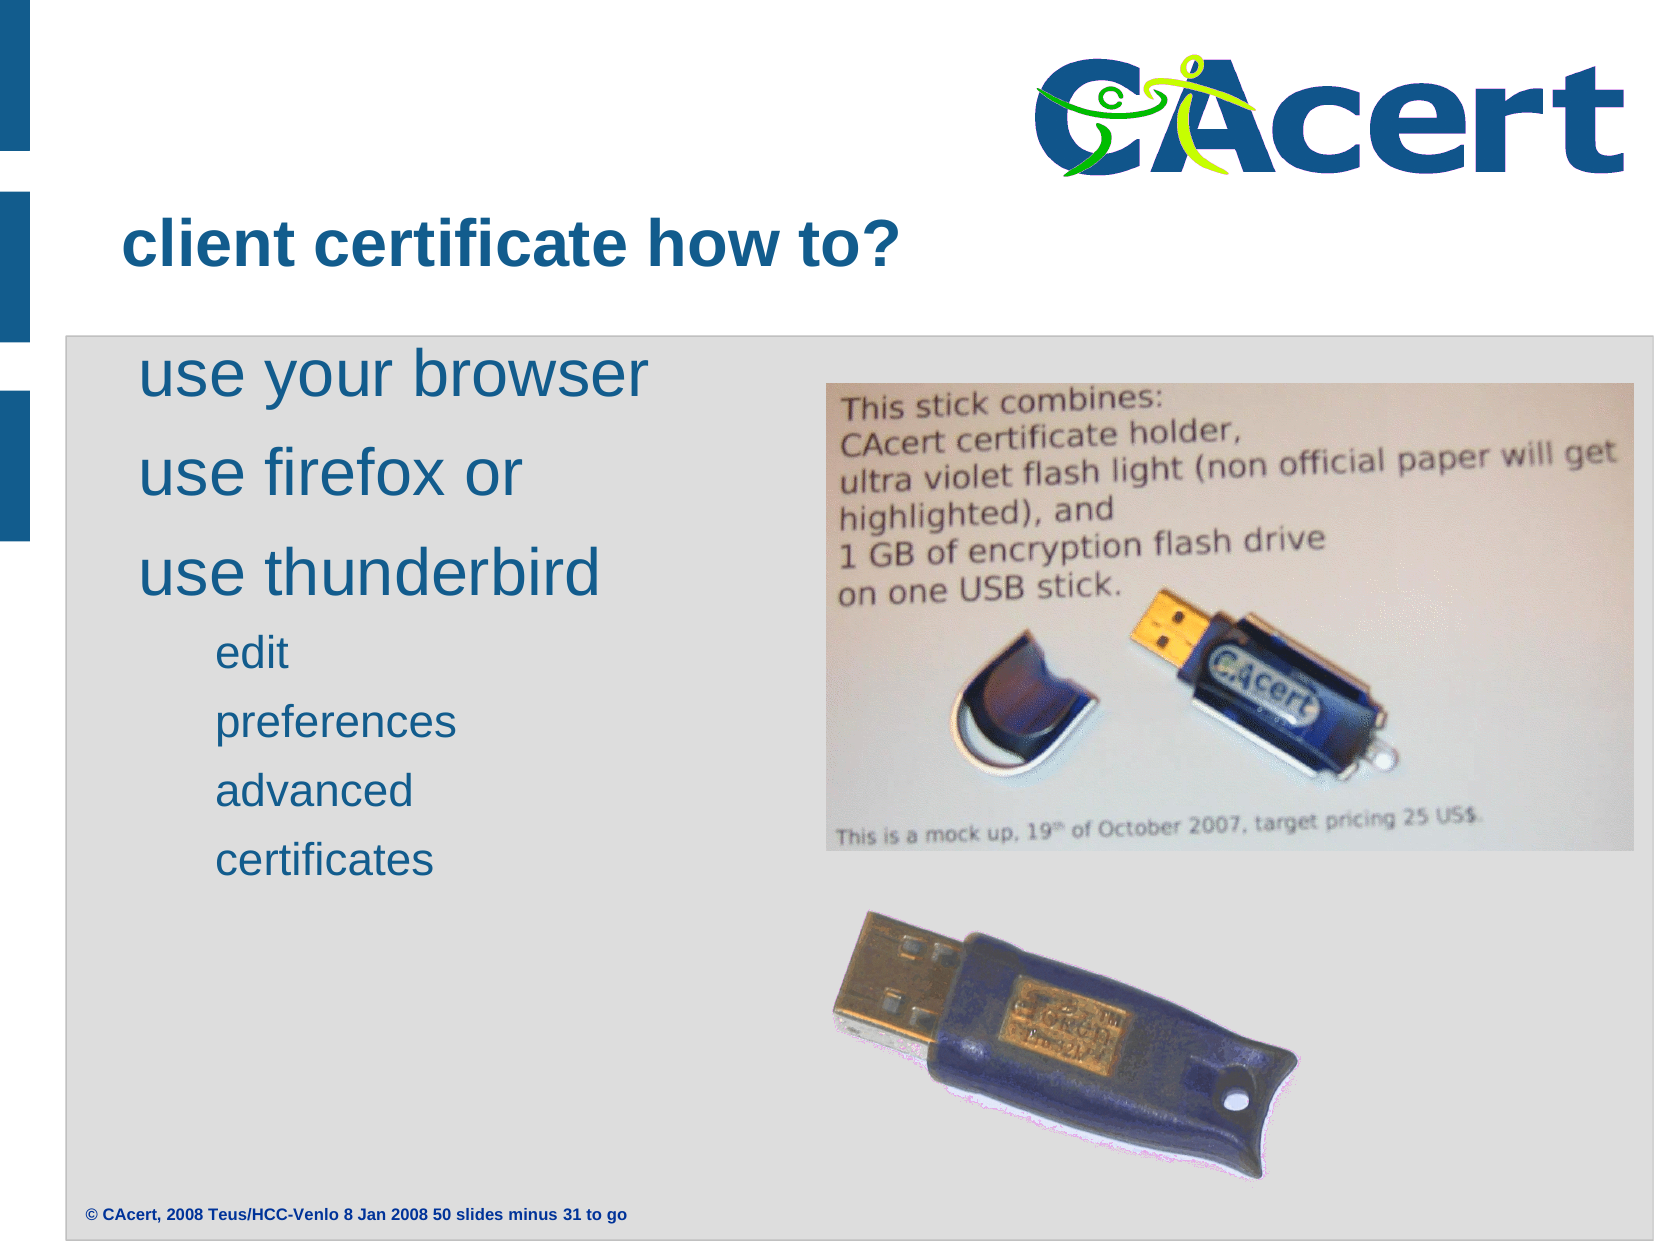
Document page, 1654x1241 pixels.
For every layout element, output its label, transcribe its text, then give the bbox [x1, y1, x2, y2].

picture [826, 885, 1307, 1199]
list use your browser use firefox or use thunderbird edit preferences advanced certificates [121, 344, 1596, 1038]
picture [1033, 53, 1625, 178]
picture [826, 383, 1634, 851]
title client certificate how to? [121, 184, 1534, 309]
